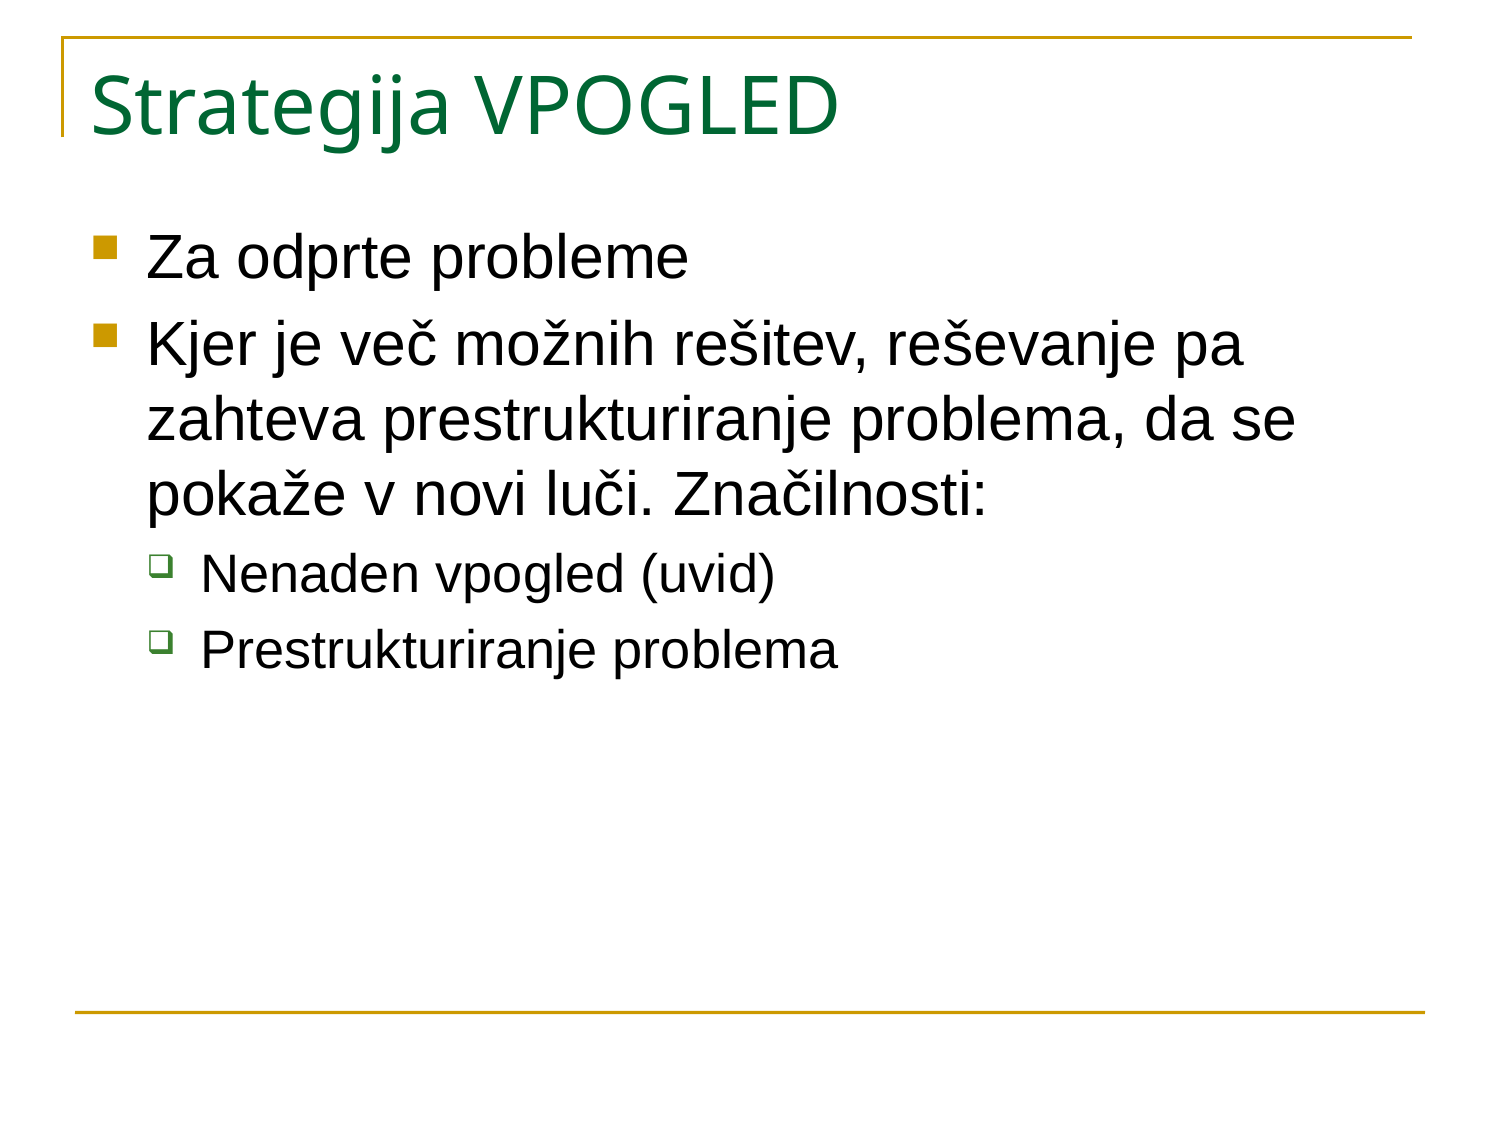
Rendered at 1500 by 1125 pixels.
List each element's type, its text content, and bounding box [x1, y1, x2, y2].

title Strategija VPOGLED [75, 45, 1425, 185]
list Za odprte probleme Kjer je več možnih rešitev, reševanje pa zahteva prestrukturiranje problema, da se pokaže v novi luči. Značilnosti: Nenaden vpogled (uvid) Prestrukturiranje problema [75, 208, 1425, 1006]
